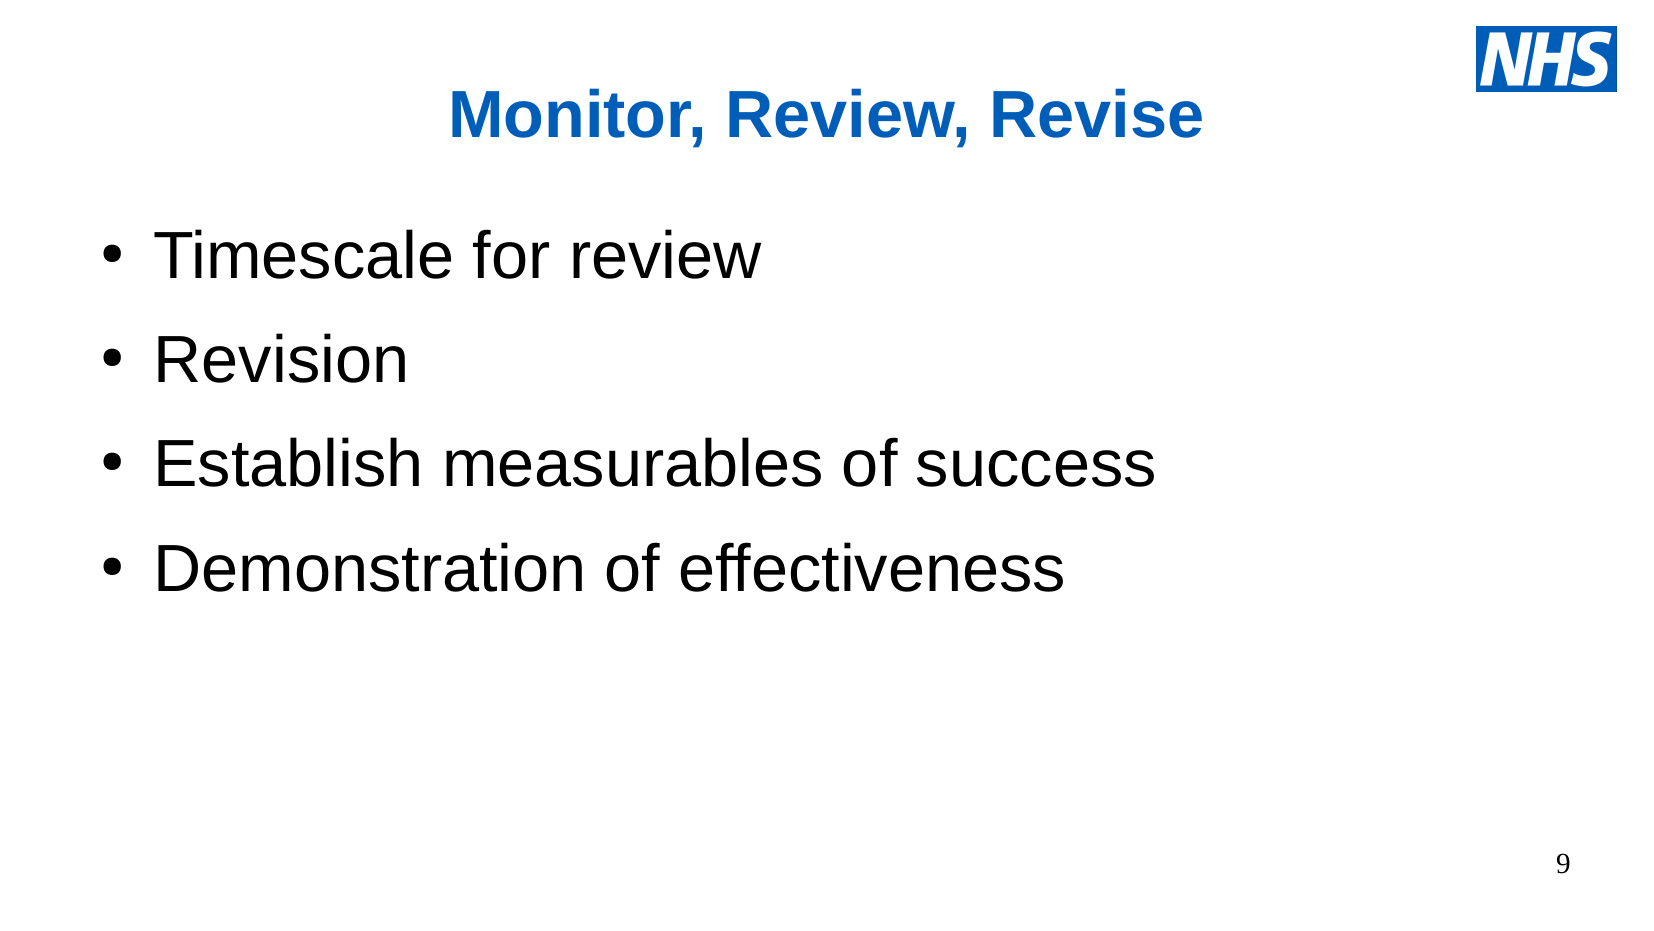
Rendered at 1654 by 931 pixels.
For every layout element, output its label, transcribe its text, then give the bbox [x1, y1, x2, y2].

picture [1476, 26, 1617, 92]
title Monitor, Review, Revise [82, 37, 1571, 193]
list Timescale for review Revision Establish measurables of success Demonstration of effectiveness [82, 217, 1571, 758]
